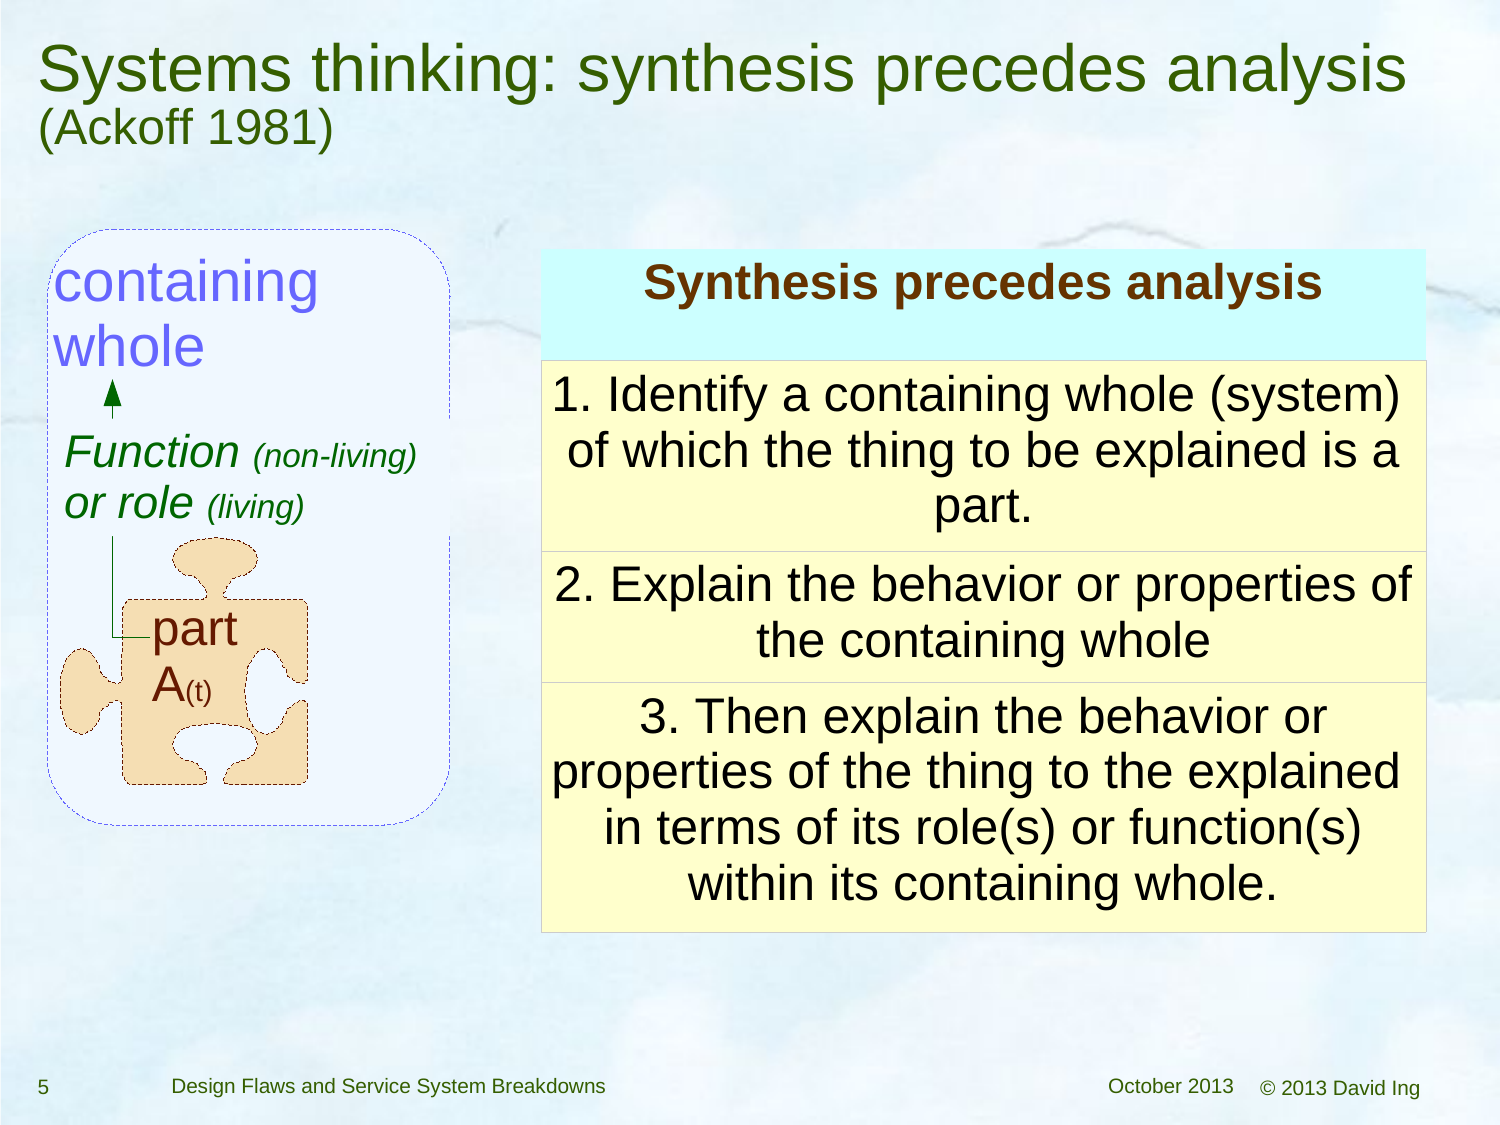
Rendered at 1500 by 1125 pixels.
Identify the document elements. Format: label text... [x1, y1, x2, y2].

text_box Function (non-living) or role (living) [49, 418, 451, 537]
title Systems thinking: synthesis precedes analysis (Ackoff 1981) [37, 37, 1463, 163]
text_box [77, 229, 451, 418]
table_header Synthesis precedes analysis [541, 249, 1426, 360]
table_cell 2. Explain the behavior or properties of the containing whole [542, 552, 1426, 682]
table_cell 1. Identify a containing whole (system) of which the thing to be explained is a part. [542, 361, 1426, 551]
picture [0, 0, 1500, 1125]
text_box [47, 386, 451, 826]
text_box part A(t) [137, 592, 338, 719]
table_cell 3. Then explain the behavior or properties of the thing to the explained in terms of its role(s) or function(s) within its containing whole. [542, 683, 1426, 932]
text_box containing whole [38, 240, 364, 386]
